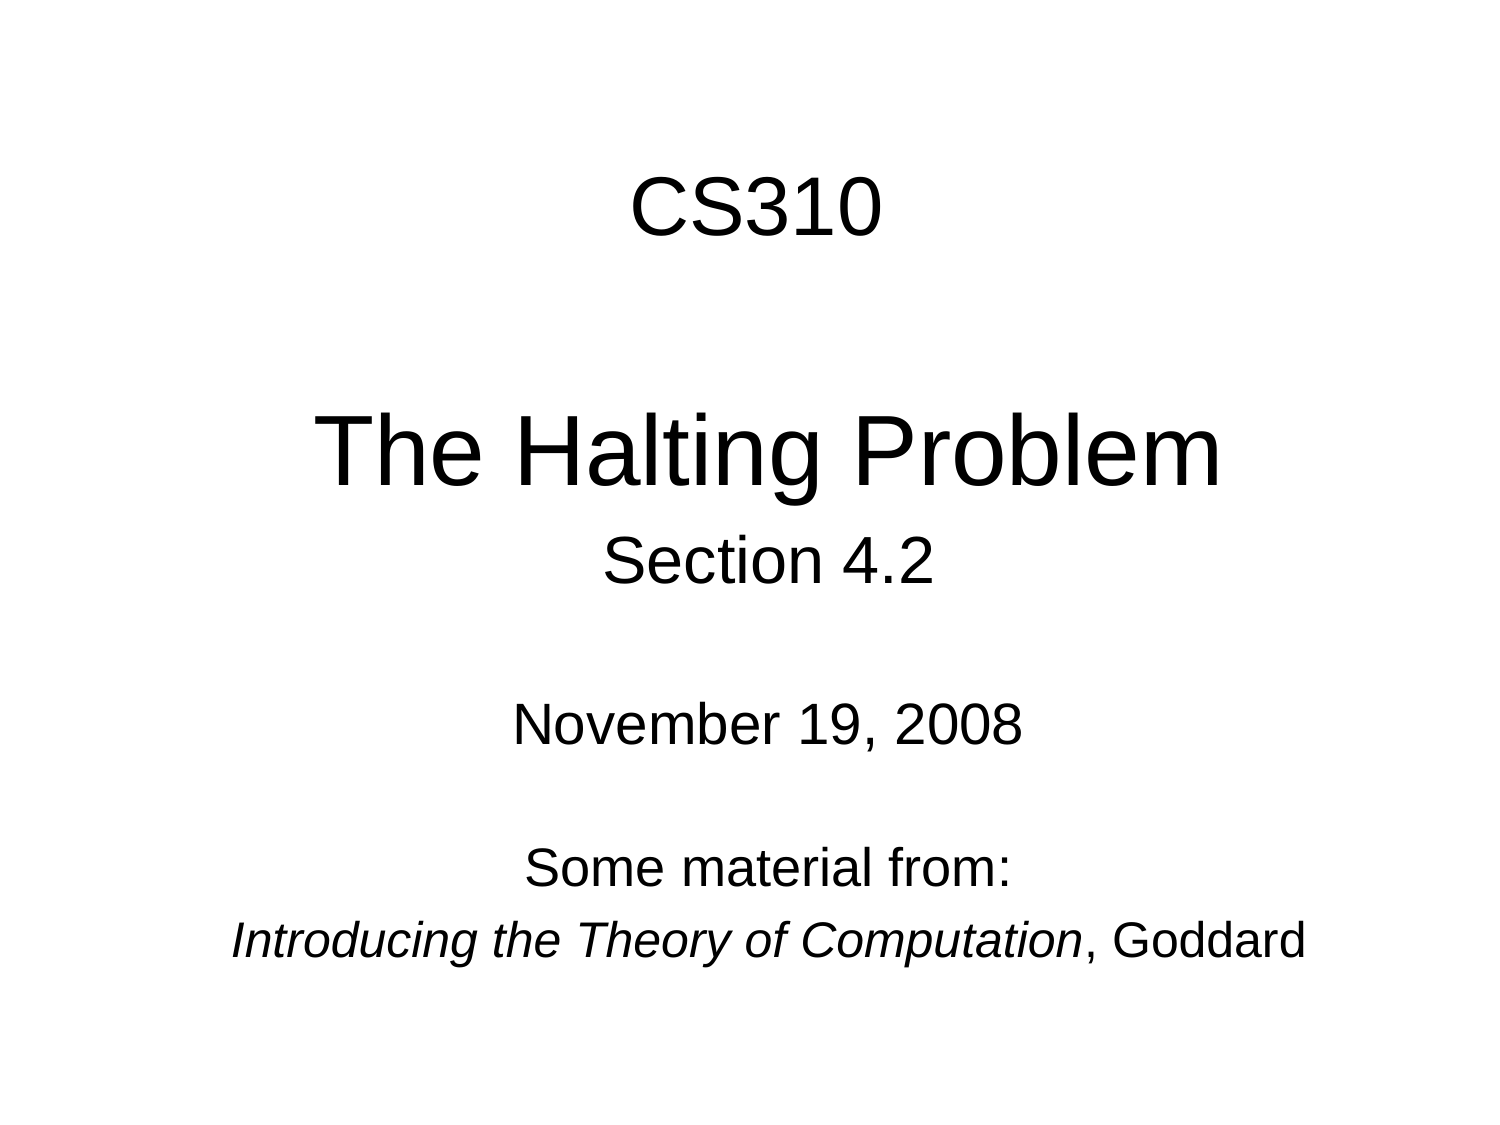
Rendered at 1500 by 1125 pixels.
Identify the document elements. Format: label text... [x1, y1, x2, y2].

subtitle The Halting Problem Section 4.2 November 19, 2008 Some material from: Introducing the Theory of Computation, Goddard [99, 387, 1438, 1055]
title CS310 [125, 31, 1388, 382]
